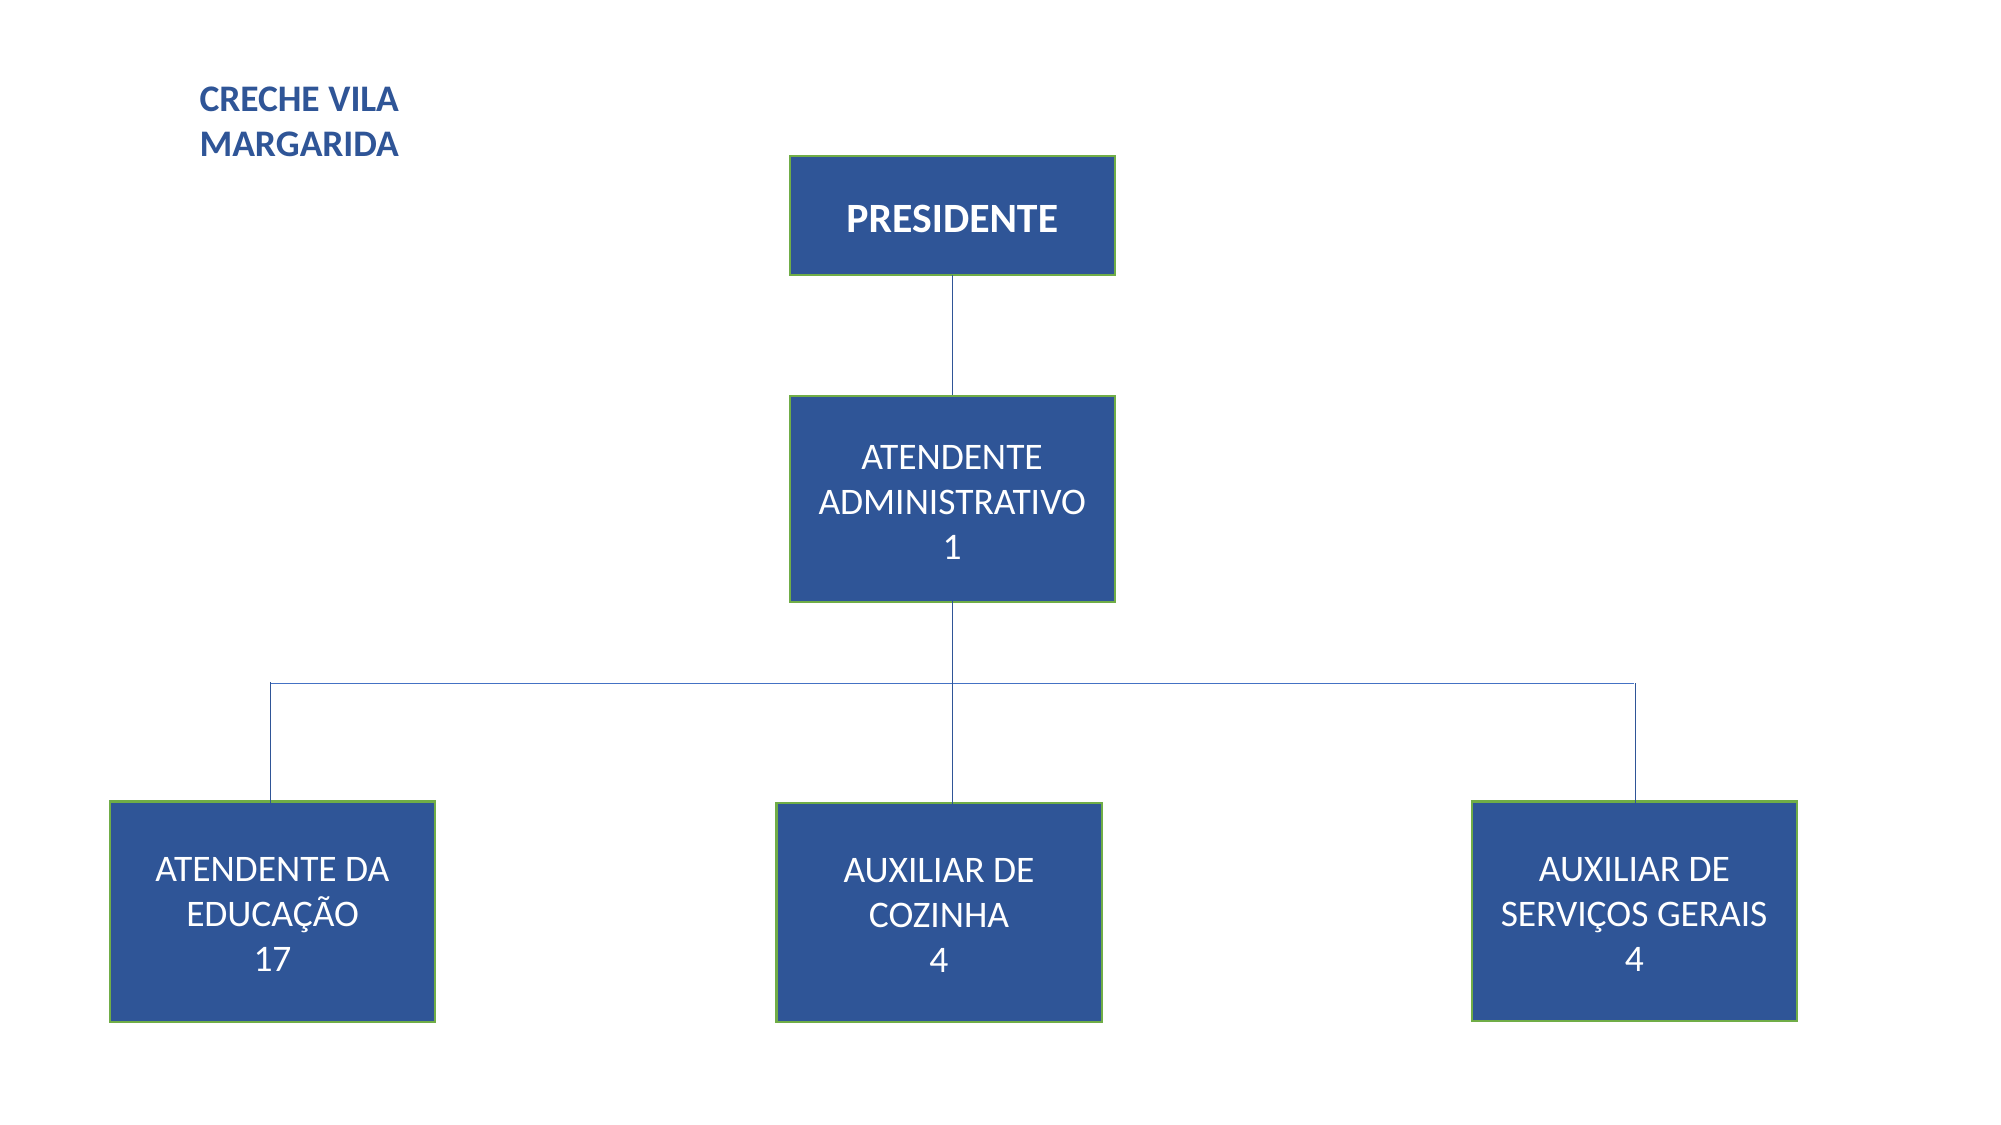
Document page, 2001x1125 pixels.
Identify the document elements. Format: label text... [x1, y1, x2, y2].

text_box CRECHE VILA MARGARIDA [101, 66, 497, 173]
text_box ATENDENTE DA EDUCAÇÃO 17 [110, 801, 435, 1022]
text_box PRESIDENTE [790, 156, 1115, 275]
text_box AUXILIAR DE COZINHA 4 [777, 803, 1102, 1022]
text_box ATENDENTE ADMINISTRATIVO 1 [790, 396, 1115, 602]
text_box AUXILIAR DE SERVIÇOS GERAIS 4 [1472, 801, 1797, 1021]
